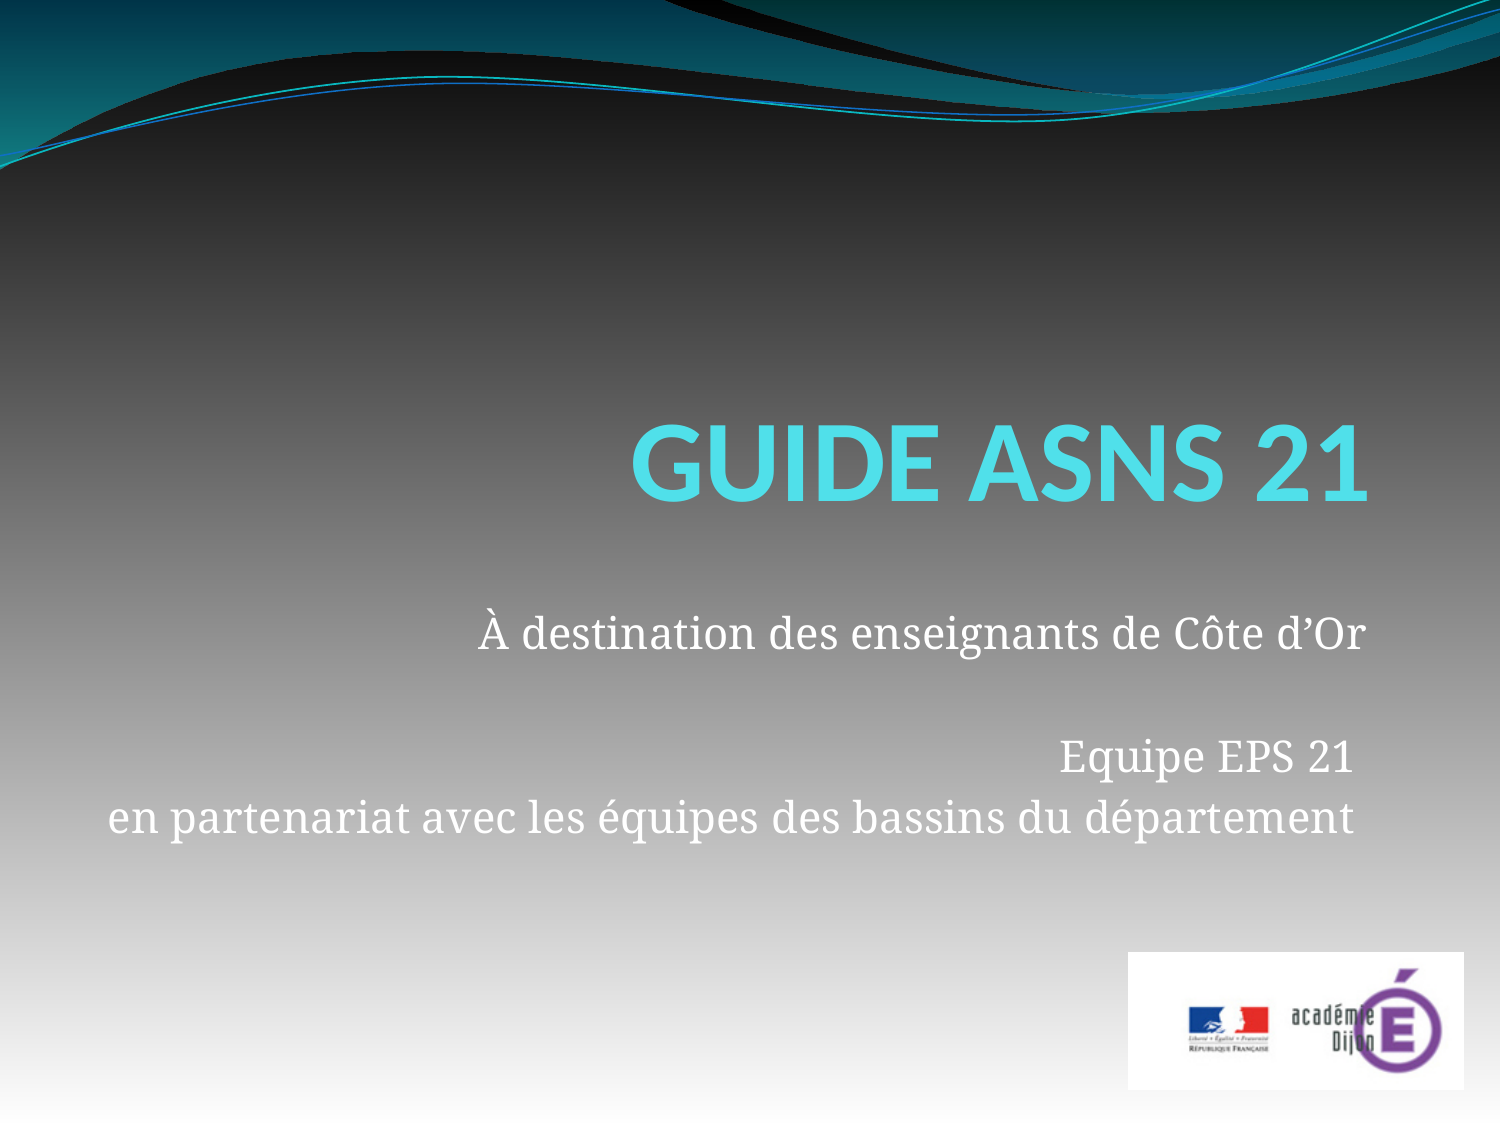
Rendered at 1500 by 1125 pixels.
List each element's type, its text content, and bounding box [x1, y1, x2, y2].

title GUIDE ASNS 21 [87, 224, 1376, 525]
picture [1128, 952, 1464, 1090]
subtitle À destination des enseignants de Côte d’Or Equipe EPS 21 en partenariat avec les équipes des bassins du département [88, 597, 1377, 886]
